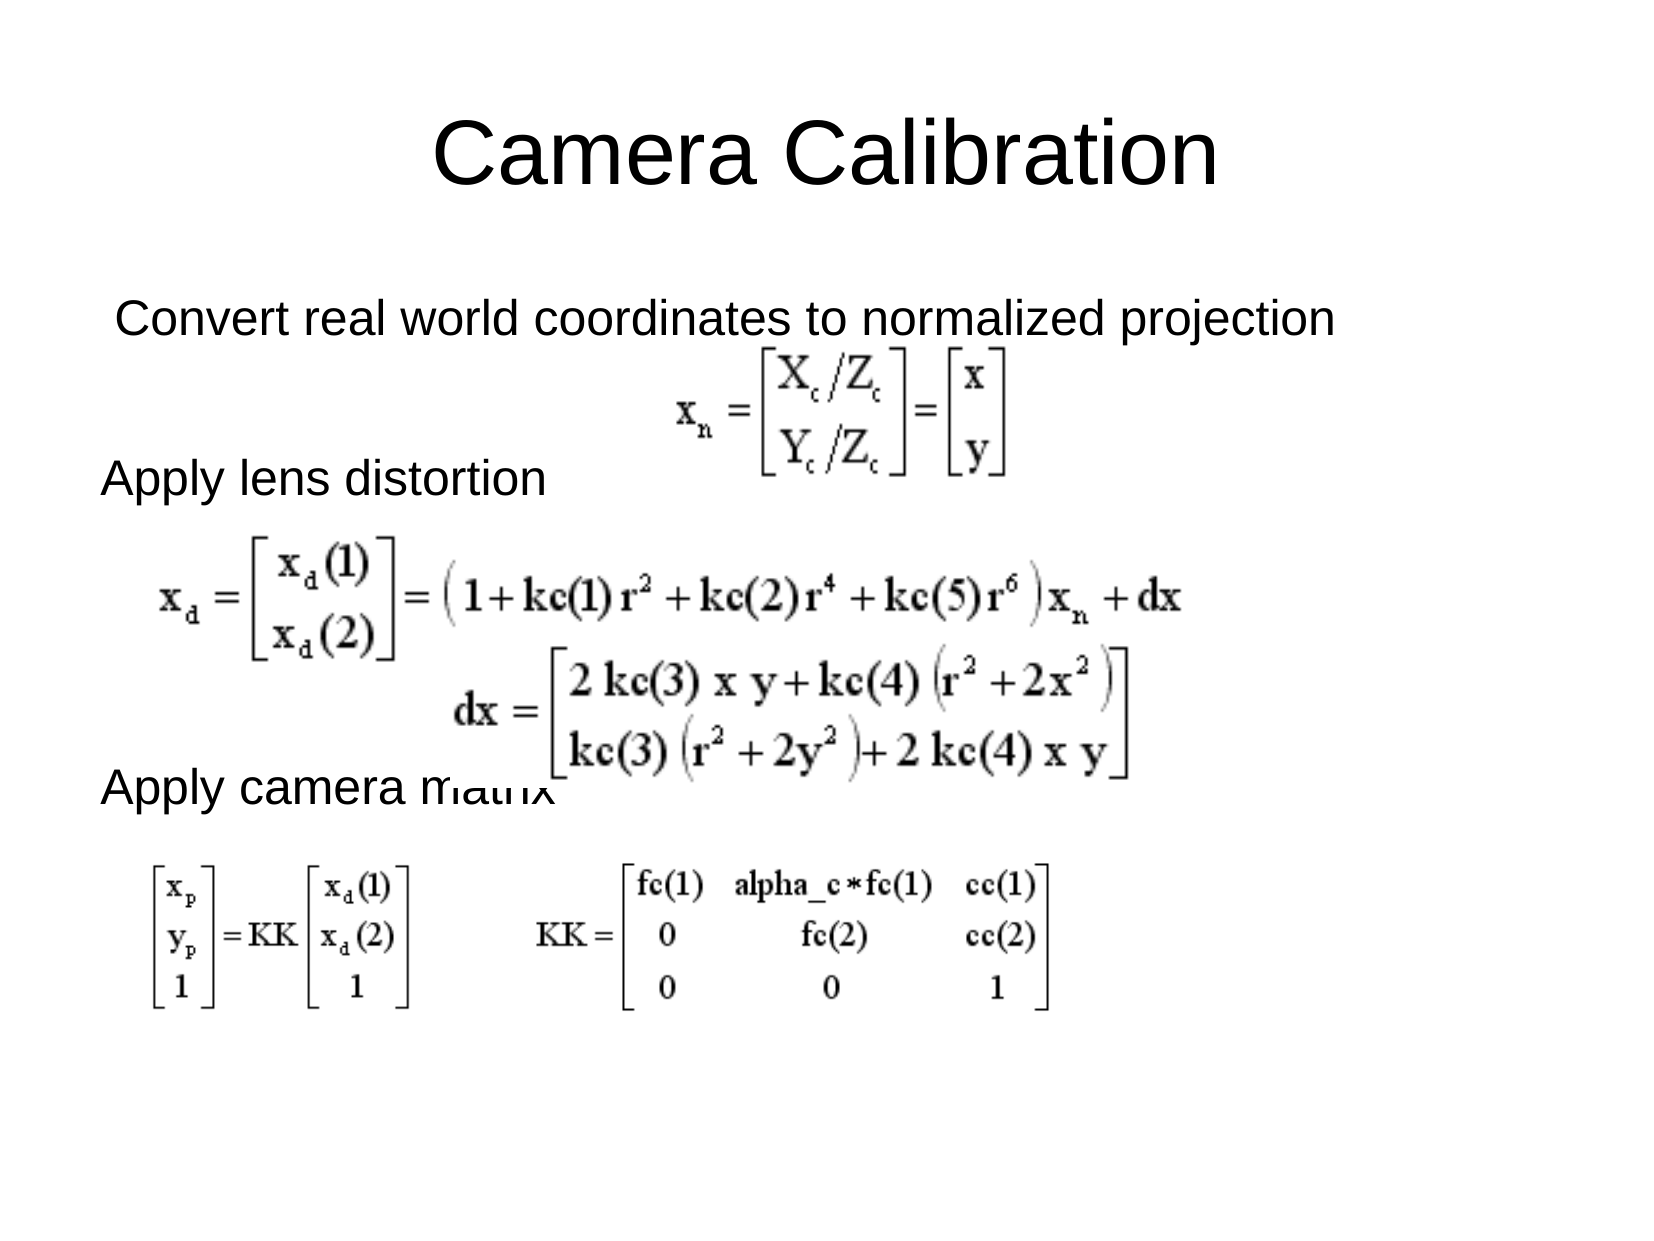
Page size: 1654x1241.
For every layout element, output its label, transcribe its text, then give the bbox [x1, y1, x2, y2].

title Camera Calibration [82, 56, 1571, 250]
picture [535, 862, 1051, 1013]
picture [150, 524, 1192, 788]
picture [675, 337, 1008, 488]
list Convert real world coordinates to normalized projection Apply lens distortion Apply camera matrix [82, 290, 1571, 1094]
picture [150, 862, 413, 1013]
